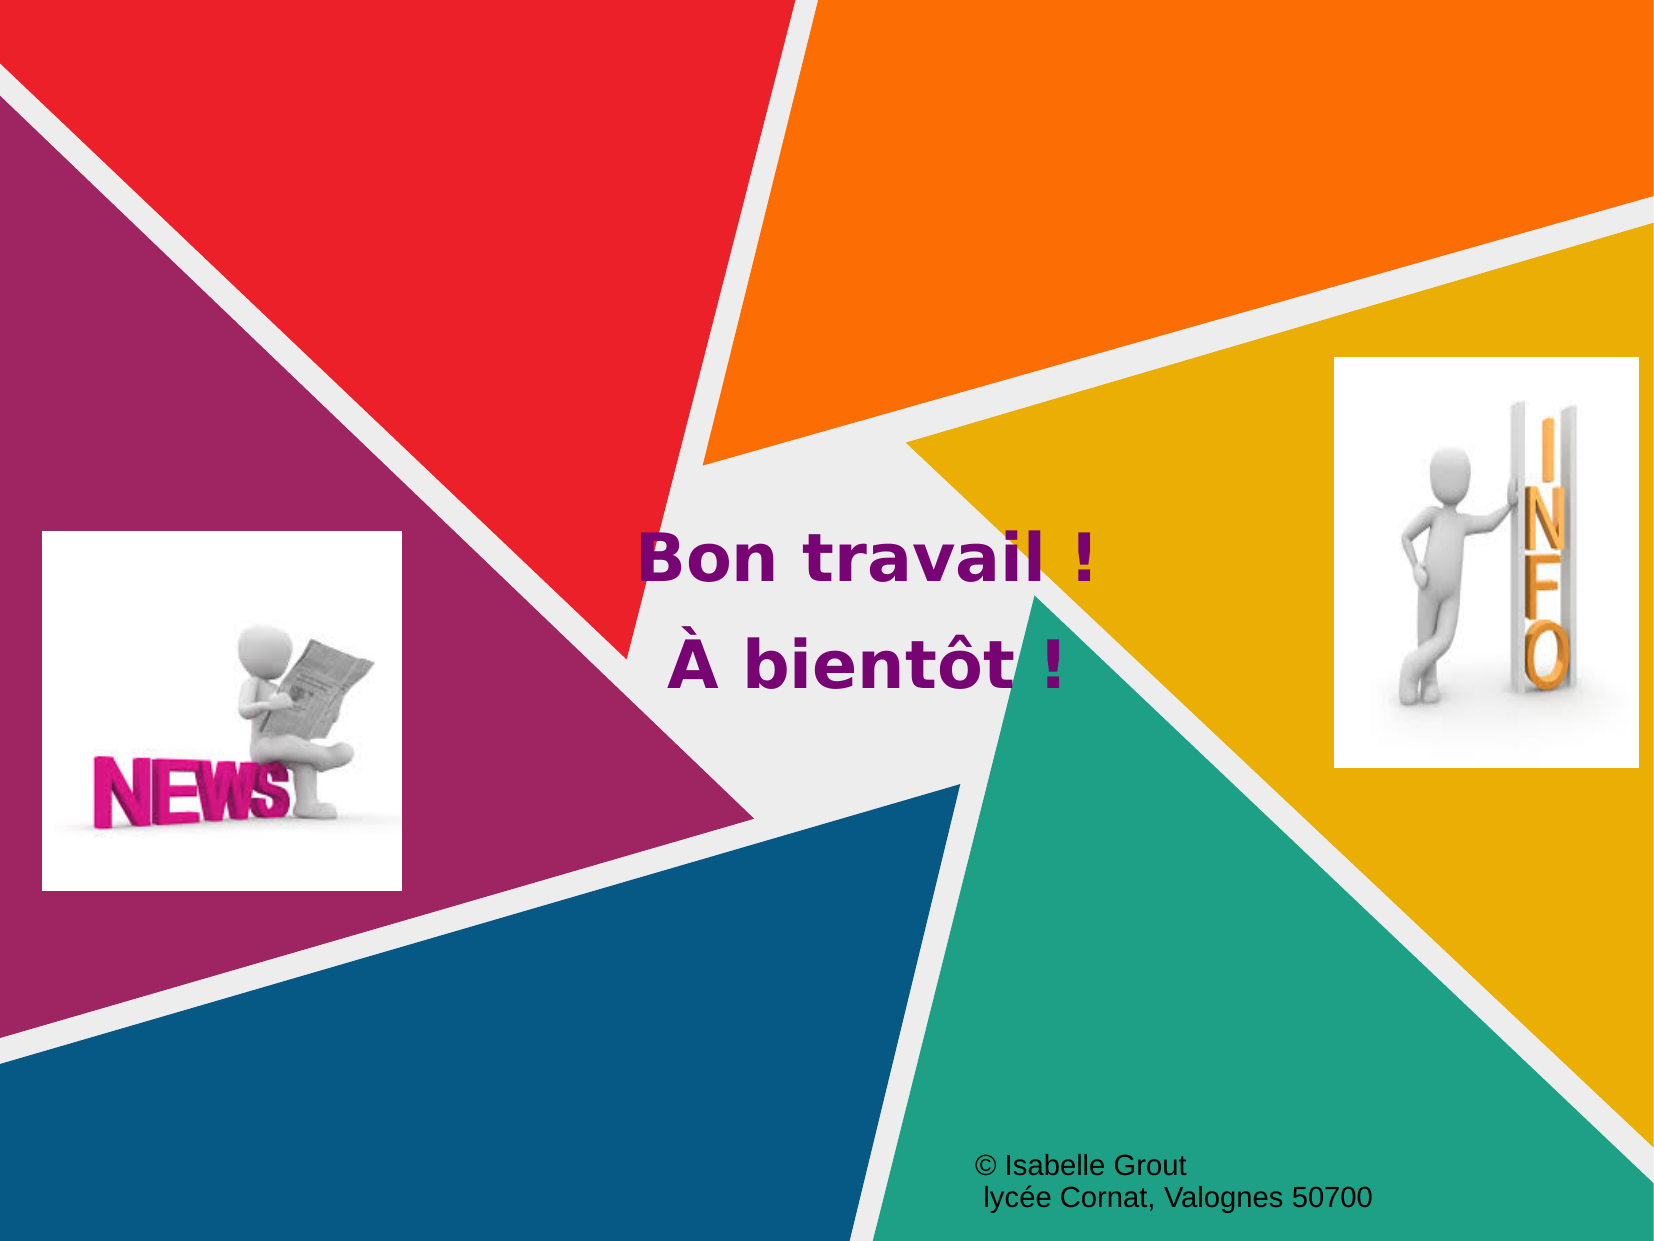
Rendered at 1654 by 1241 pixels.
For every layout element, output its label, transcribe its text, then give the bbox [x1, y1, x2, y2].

list Bon travail ! À bientôt ! [590, 519, 1146, 740]
picture [42, 531, 402, 891]
picture [1334, 357, 1639, 768]
text_box © Isabelle Grout lycée Cornat, Valognes 50700 [960, 1141, 1622, 1222]
